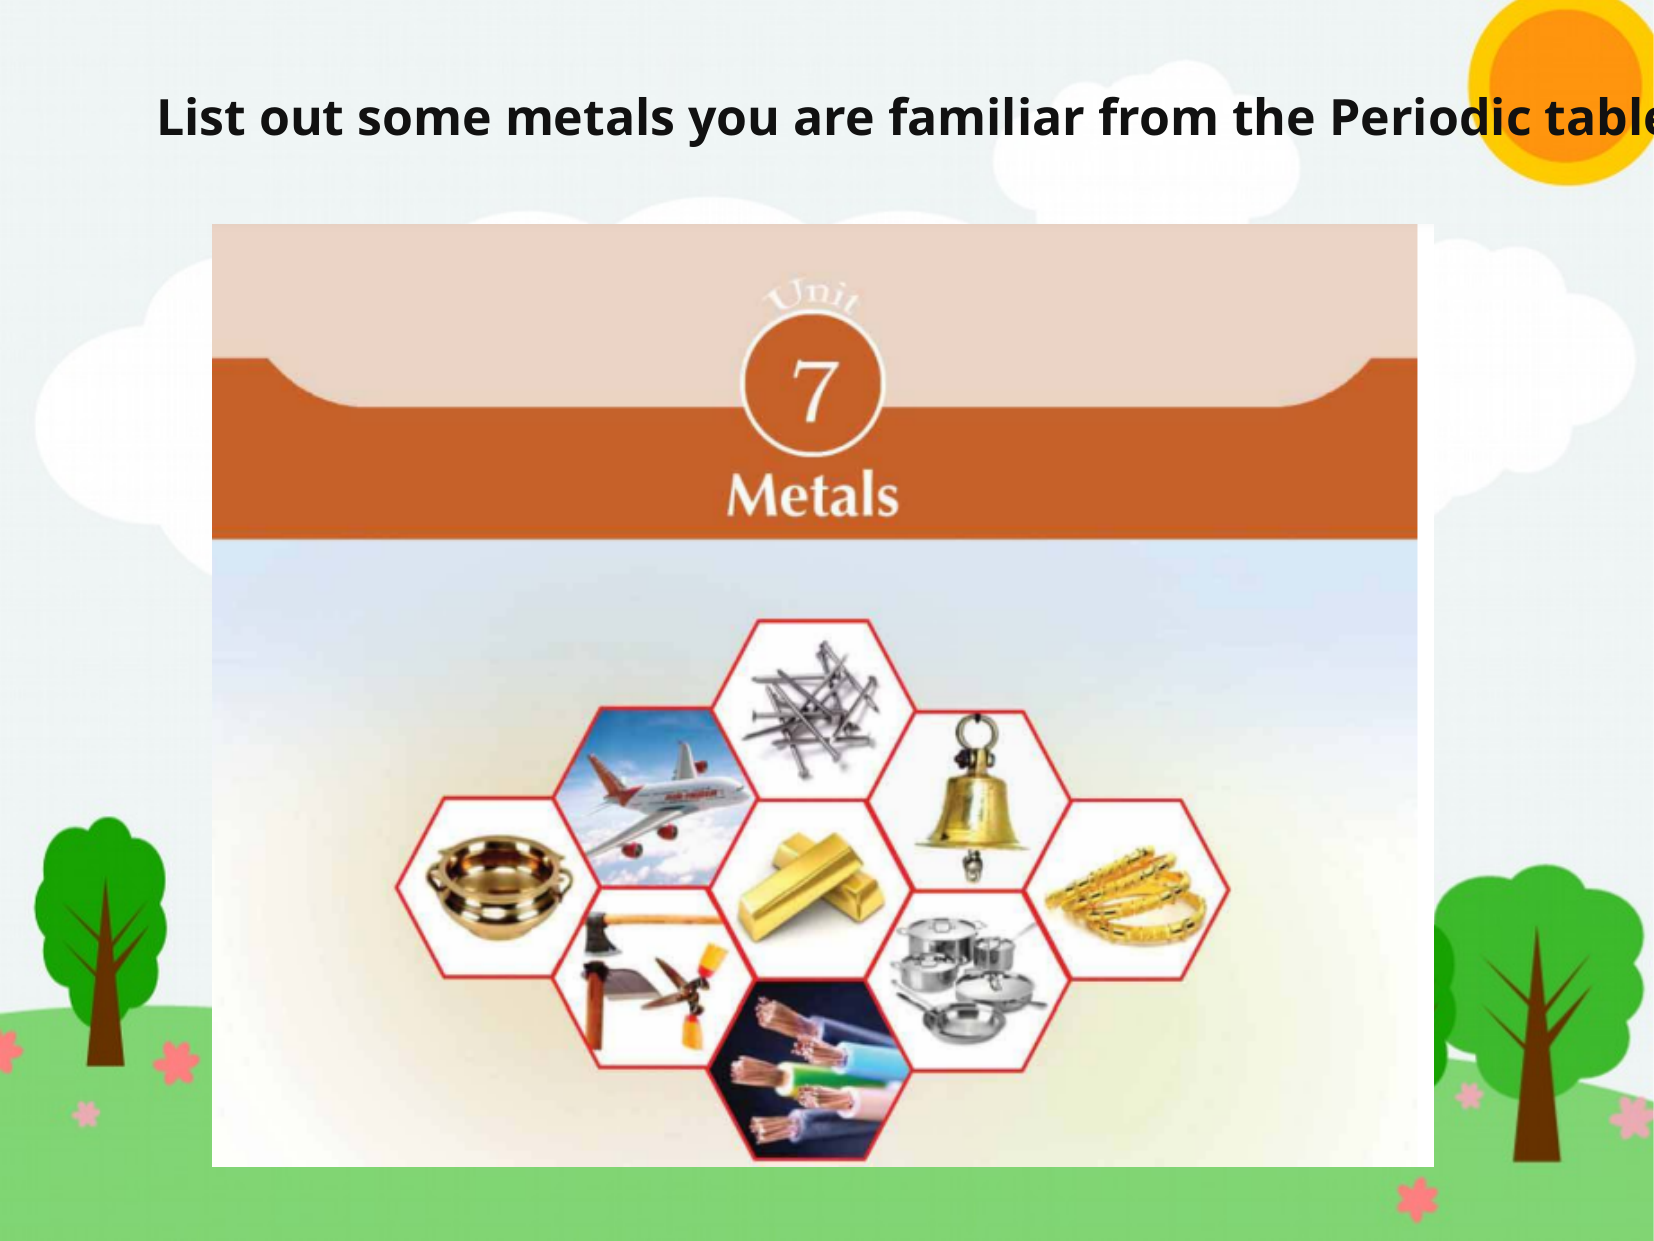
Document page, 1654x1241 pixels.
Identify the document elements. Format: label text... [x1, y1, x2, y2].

text_box List out some metals you are familiar from the Periodic table [141, 74, 1496, 178]
picture [0, 0, 1654, 1241]
